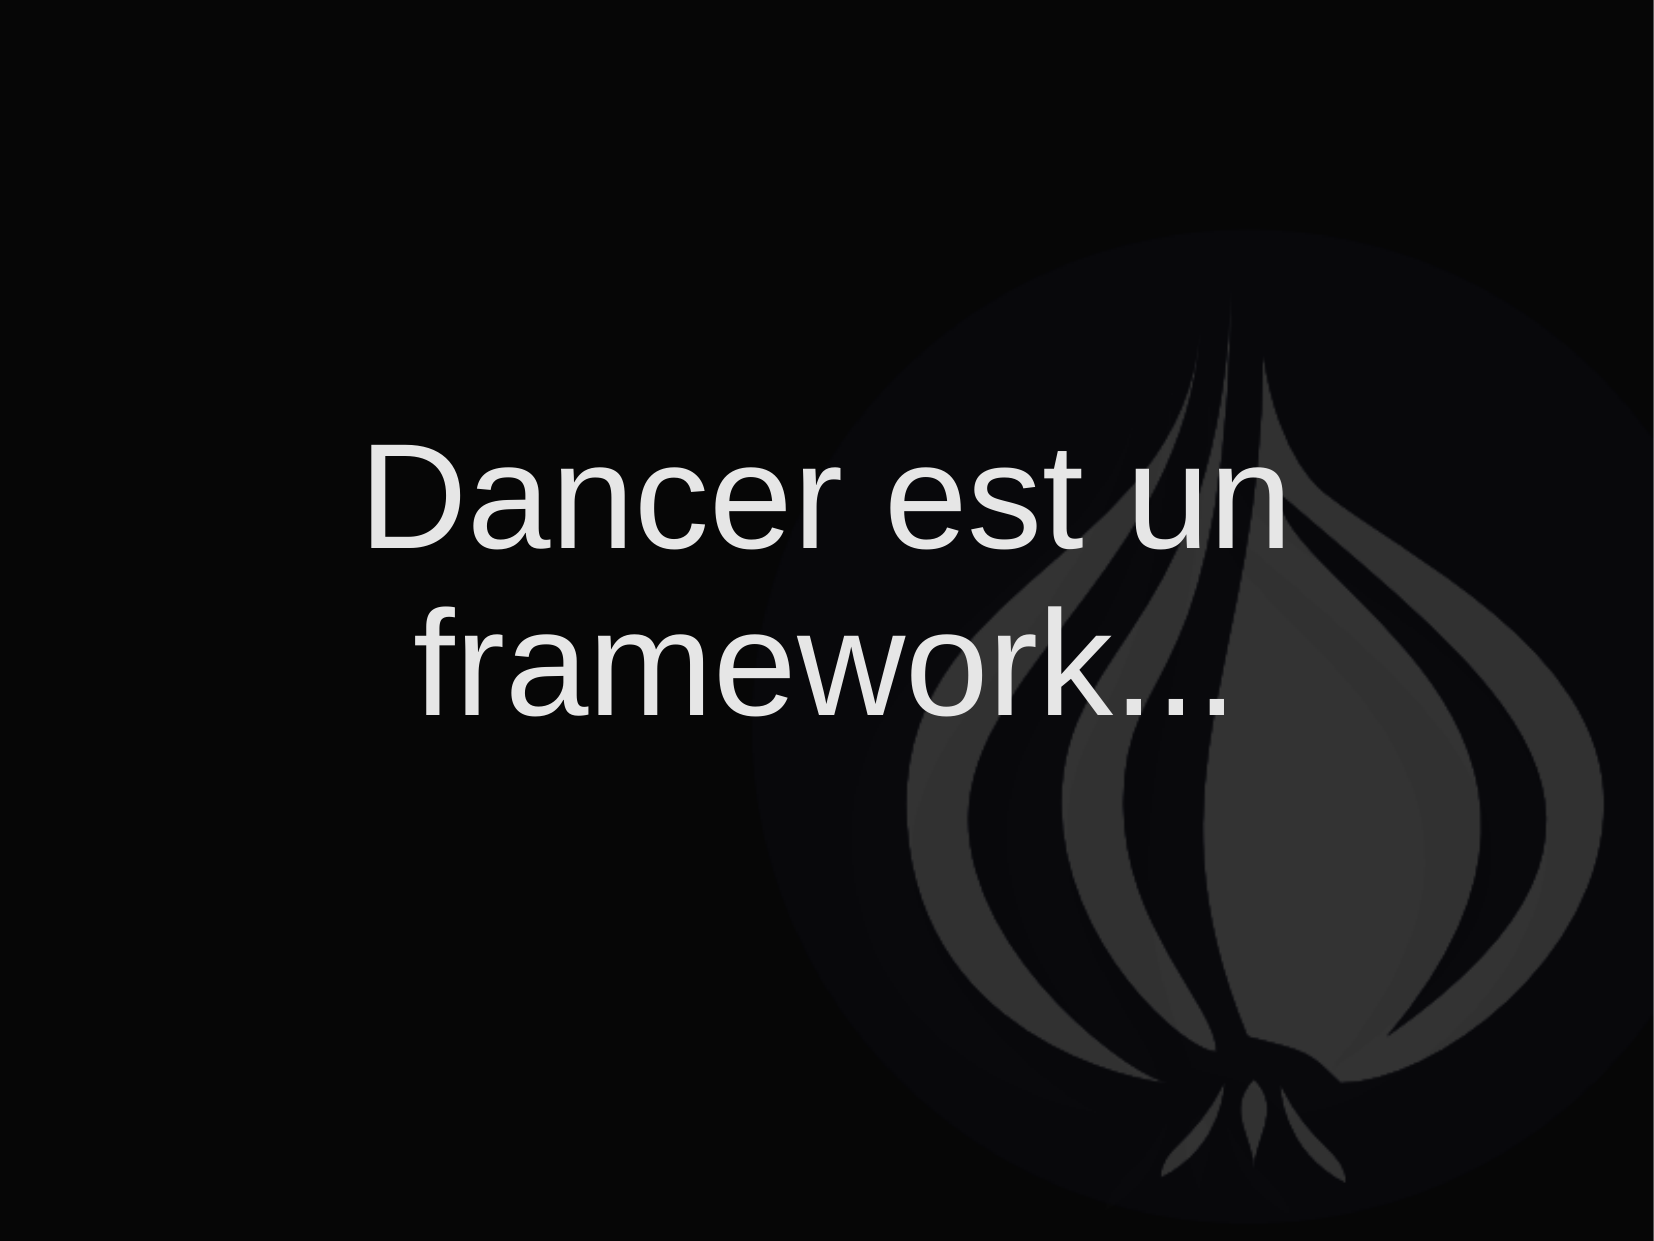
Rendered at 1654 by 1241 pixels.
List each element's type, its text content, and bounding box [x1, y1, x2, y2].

picture [0, 0, 1654, 1241]
subtitle Dancer est un framework... [82, 59, 1571, 1102]
